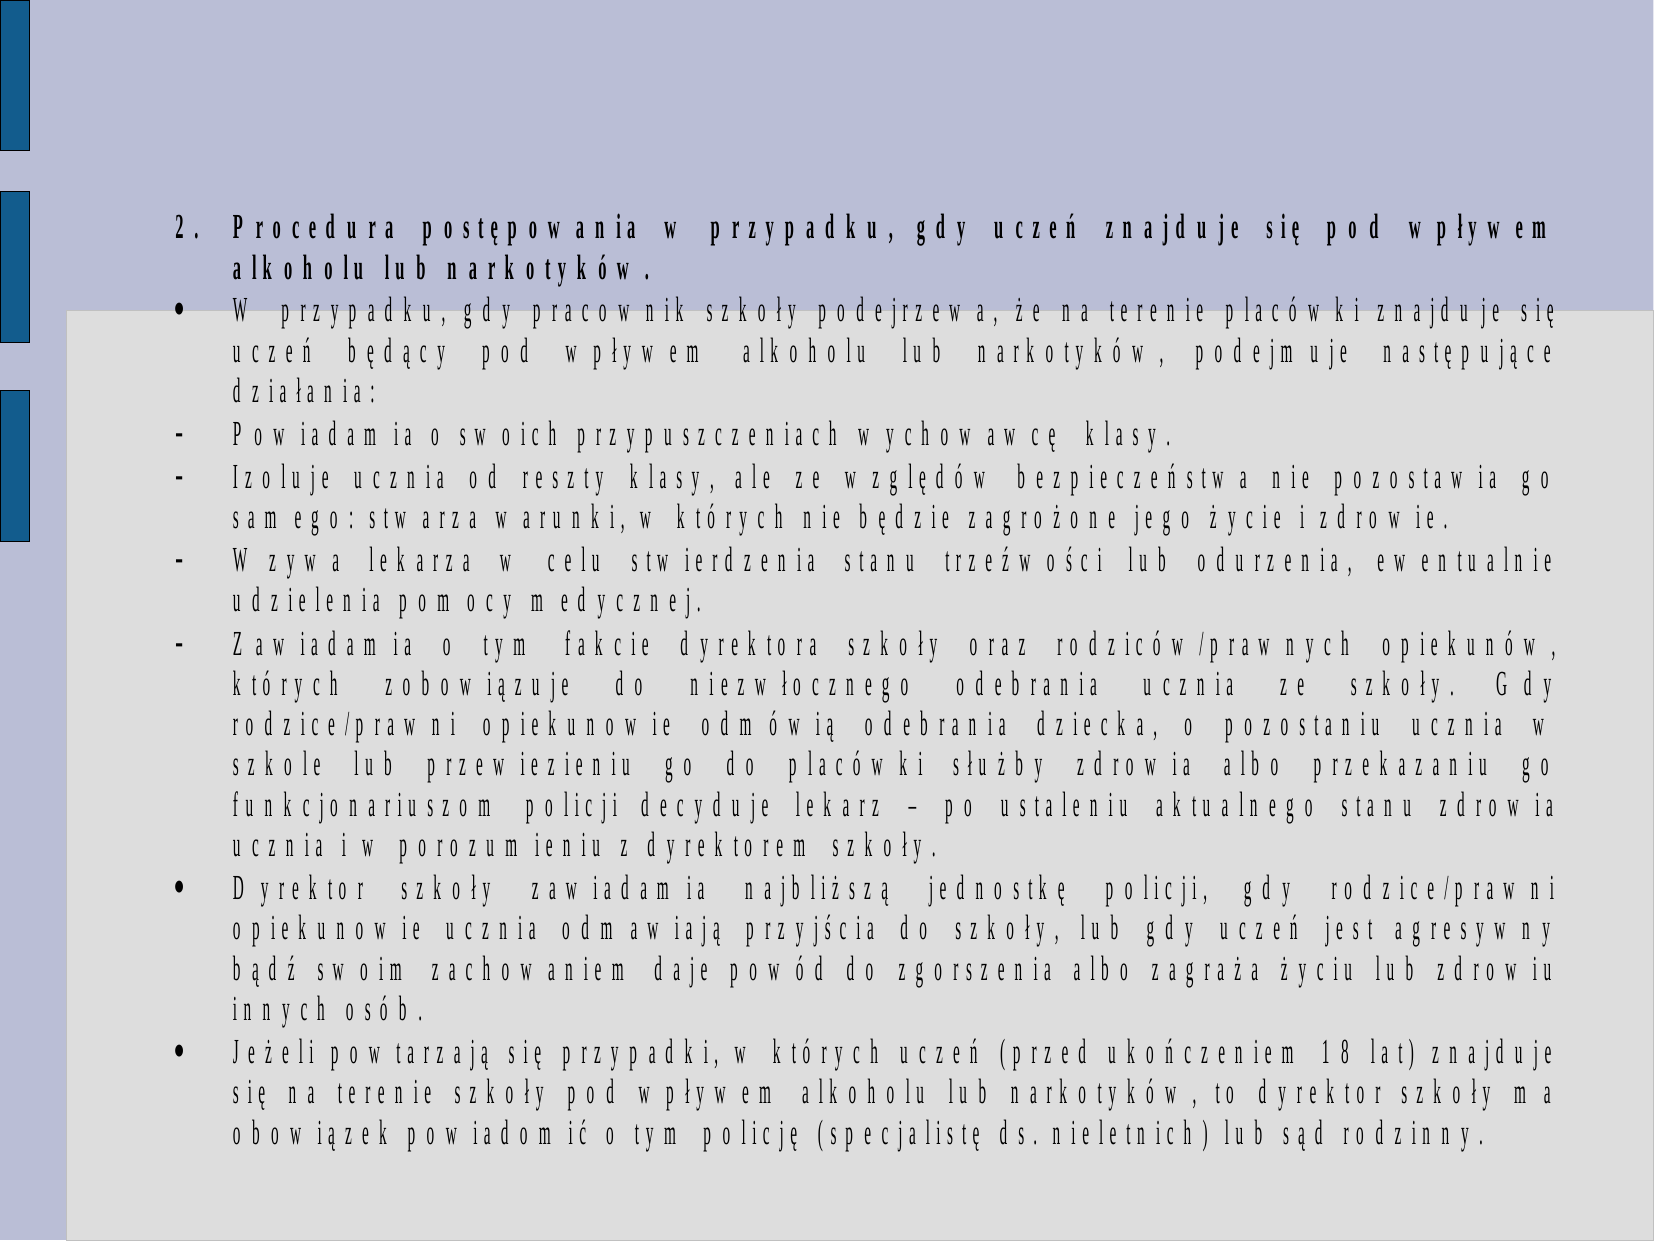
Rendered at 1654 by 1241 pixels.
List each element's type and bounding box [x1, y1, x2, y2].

picture [118, 206, 1565, 1152]
